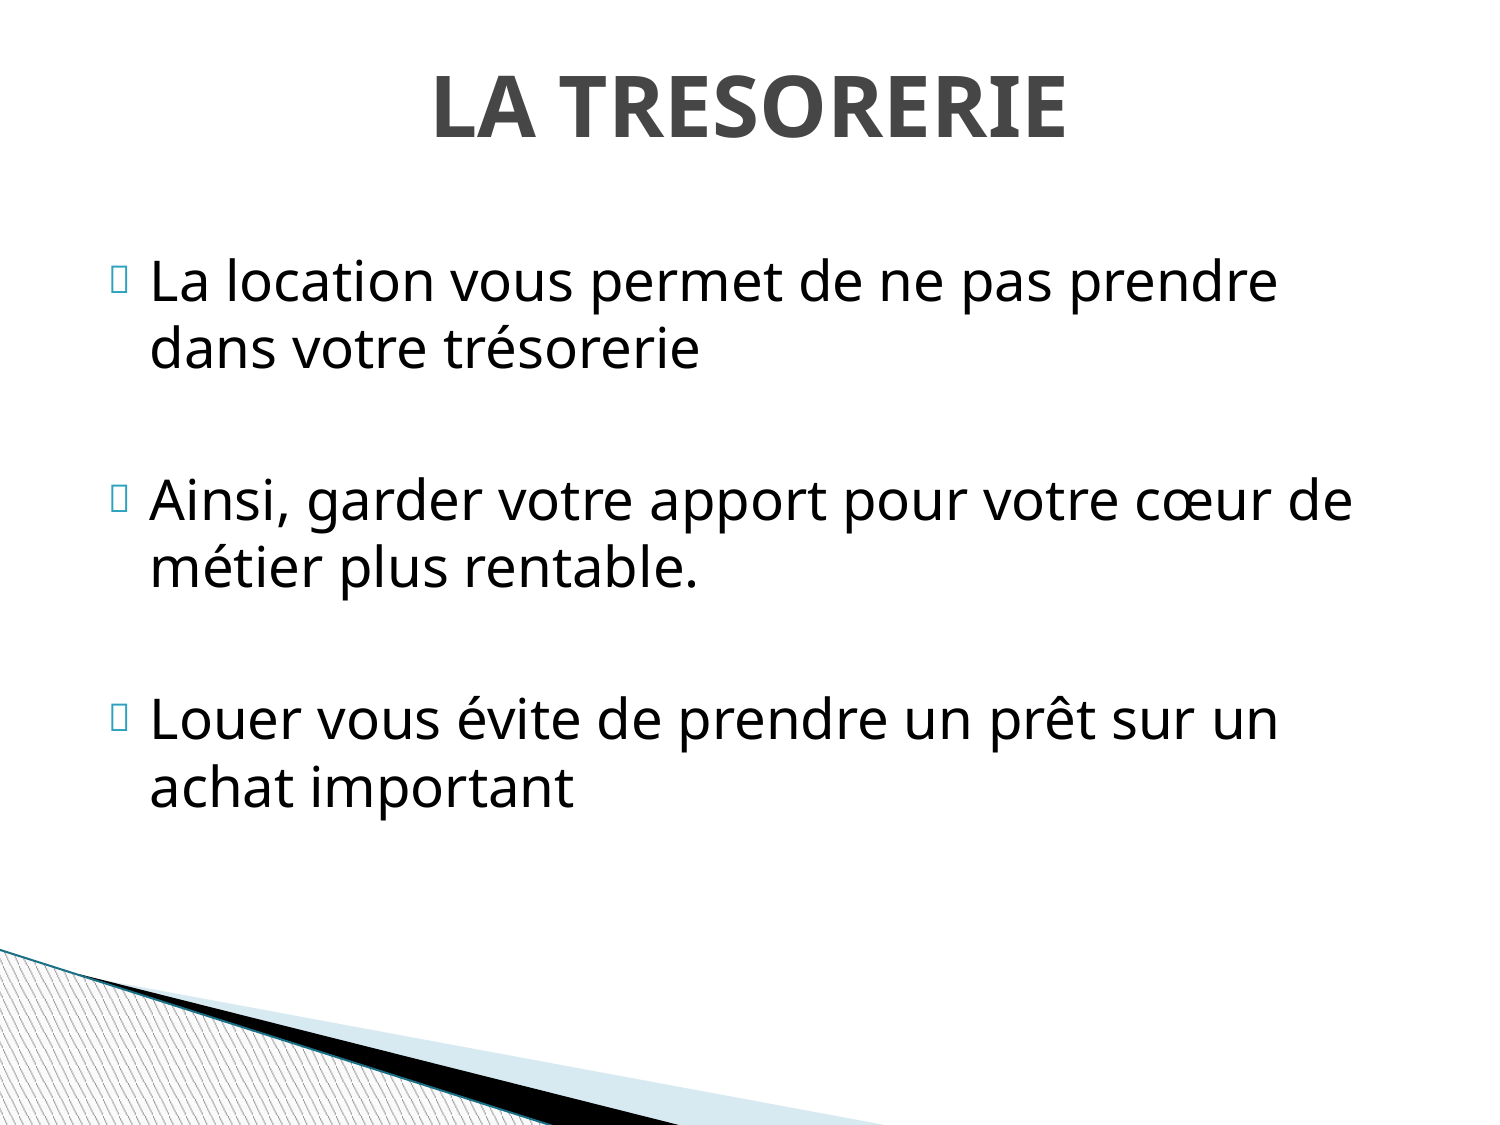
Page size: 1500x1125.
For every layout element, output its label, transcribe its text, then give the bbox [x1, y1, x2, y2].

title LA TRESORERIE [75, 45, 1425, 233]
picture [0, 952, 543, 1125]
list La location vous permet de ne pas prendre dans votre trésorerie Ainsi, garder votre apport pour votre cœur de métier plus rentable. Louer vous évite de prendre un prêt sur un achat important [75, 237, 1425, 925]
